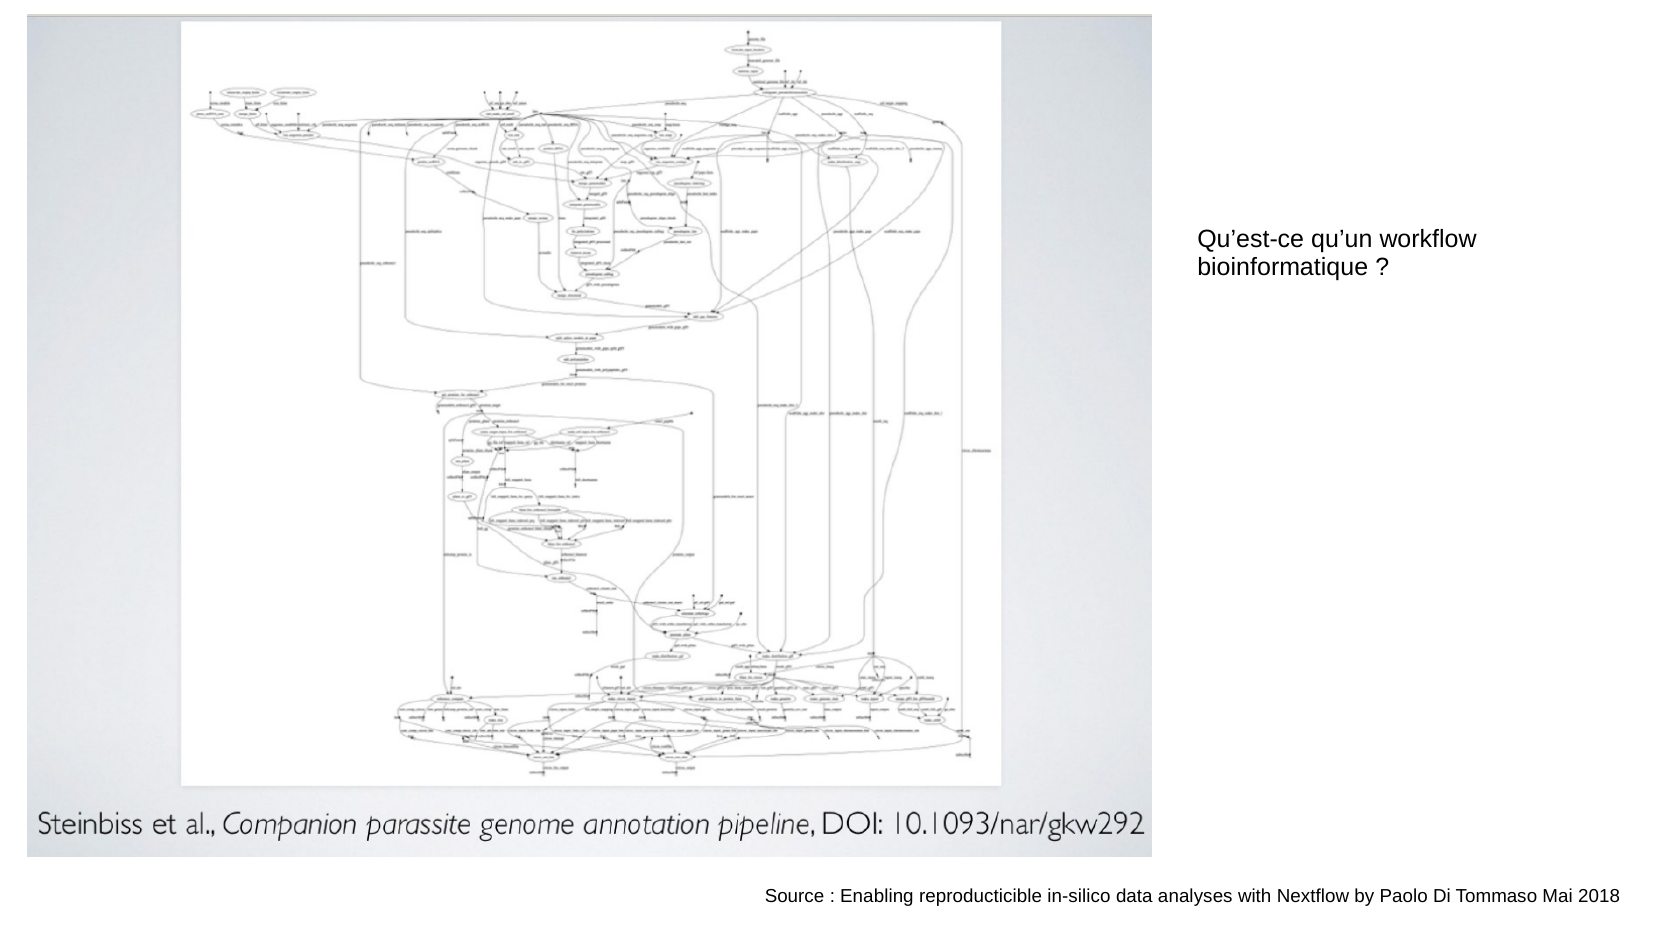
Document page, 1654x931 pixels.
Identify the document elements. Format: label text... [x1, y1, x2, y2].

text_box Source : Enabling reproducticible in-silico data analyses with Nextflow by Paolo Di Tommaso Mai 2018 [750, 878, 1635, 915]
text_box Qu’est-ce qu’un workflow bioinformatique ? [1182, 217, 1595, 289]
picture [27, 14, 1152, 857]
